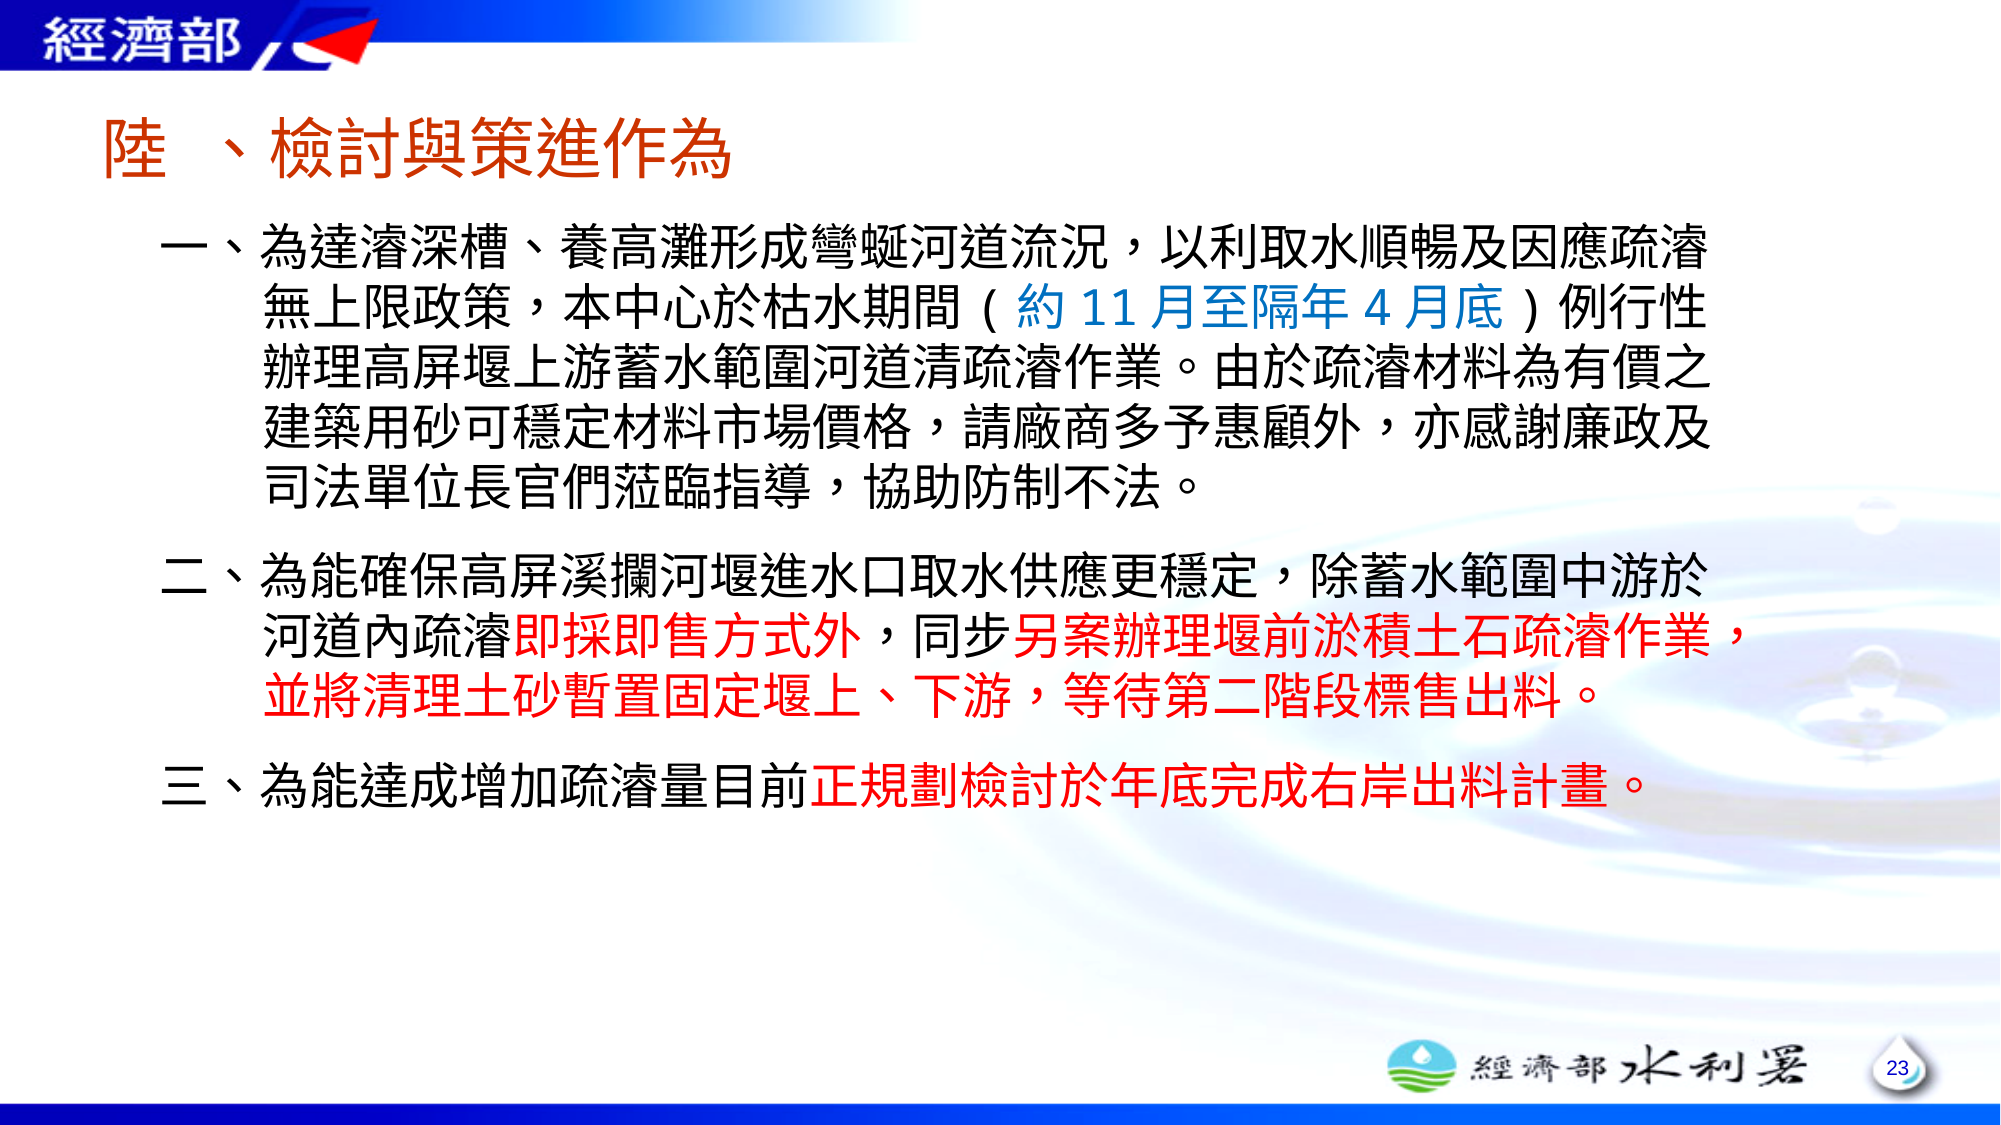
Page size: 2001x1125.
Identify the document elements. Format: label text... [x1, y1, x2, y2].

text_box 陸 、檢討與策進作為 一、為達濬深槽、養高灘形成彎蜒河道流況，以利取水順暢及因應疏濬無上限政策，本中心於枯水期間(約11月至隔年4月底)例行性辦理高屏堰上游蓄水範圍河道清疏濬作業。由於疏濬材料為有價之建築用砂可穩定材料市場價格，請廠商多予惠顧外，亦感謝廉政及司法單位長官們蒞臨指導，協助防制不法。 二、為能確保高屏溪攔河堰進水口取水供應更穩定，除蓄水範圍中游於河道內疏濬即採即售方式外，同步另案辦理堰前淤積土石疏濬作業，並將清理土砂暫置固定堰上、下游，等待第二階段標售出料。 三、為能達成增加疏濬量目前正規劃檢討於年底完成右岸出料計畫。 [86, 99, 1764, 941]
